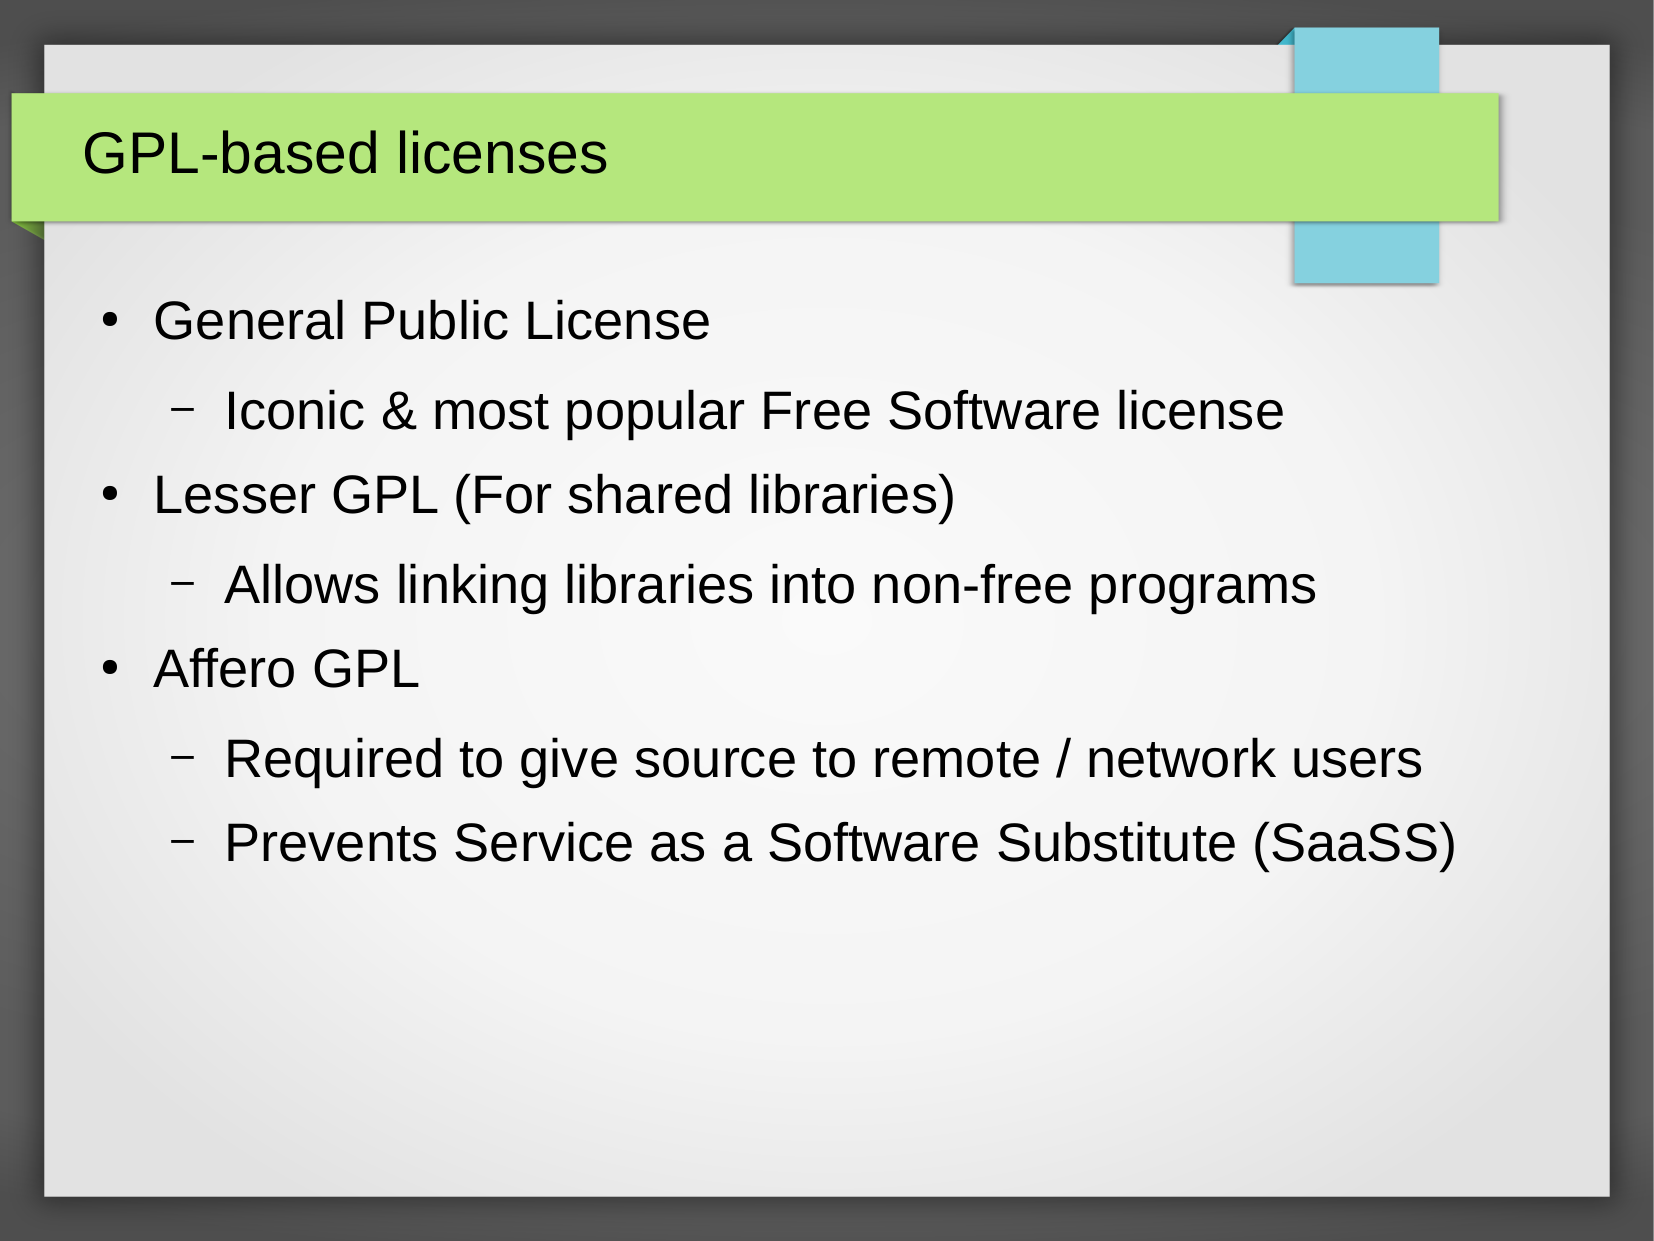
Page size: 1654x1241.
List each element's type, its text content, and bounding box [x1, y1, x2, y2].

picture [0, 0, 1654, 1241]
list General Public License Iconic & most popular Free Software license Lesser GPL (For shared libraries) Allows linking libraries into non-free programs Affero GPL Required to give source to remote / network users Prevents Service as a Software Substitute (SaaSS) [82, 290, 1571, 1010]
title GPL-based licenses [82, 94, 1264, 213]
